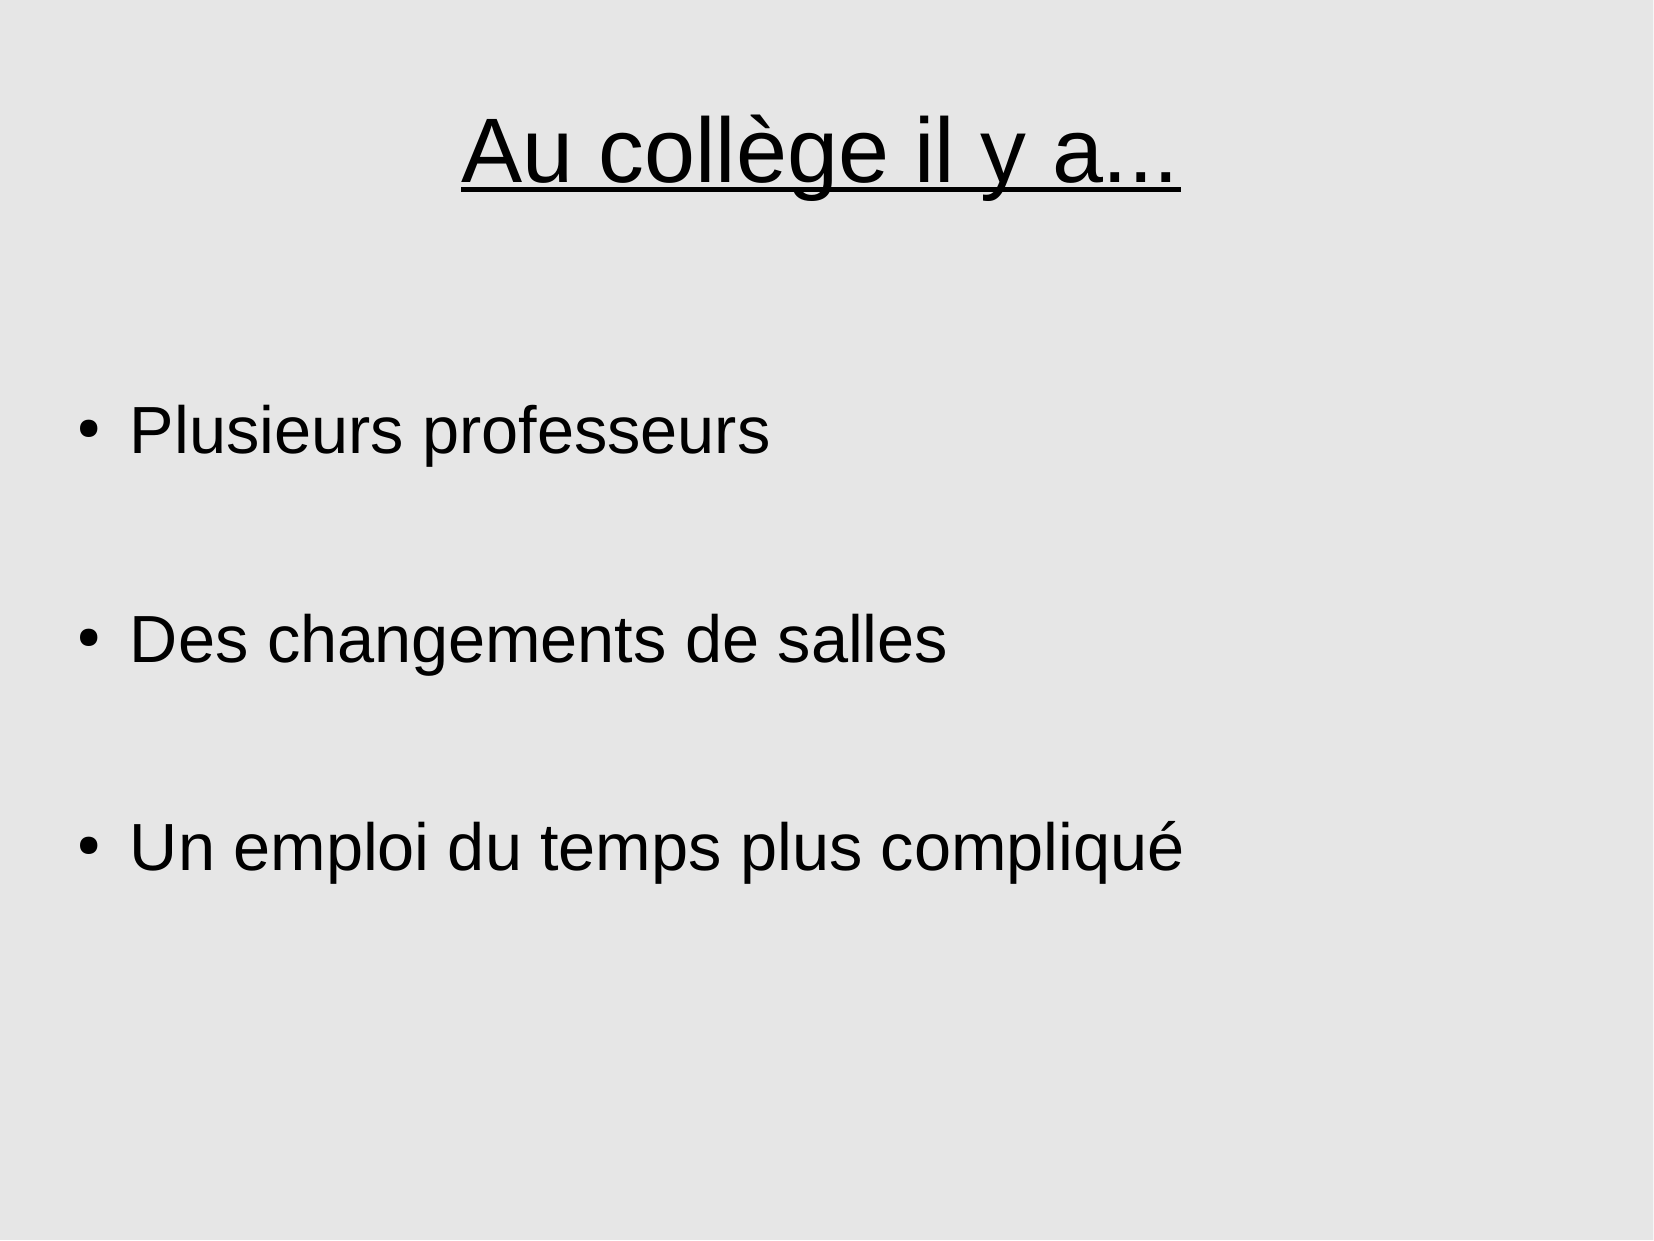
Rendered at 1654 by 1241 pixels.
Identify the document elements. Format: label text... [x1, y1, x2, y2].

list Plusieurs professeurs Des changements de salles Un emploi du temps plus compliqué [59, 288, 1548, 1093]
title Au collège il y a... [76, 46, 1565, 255]
